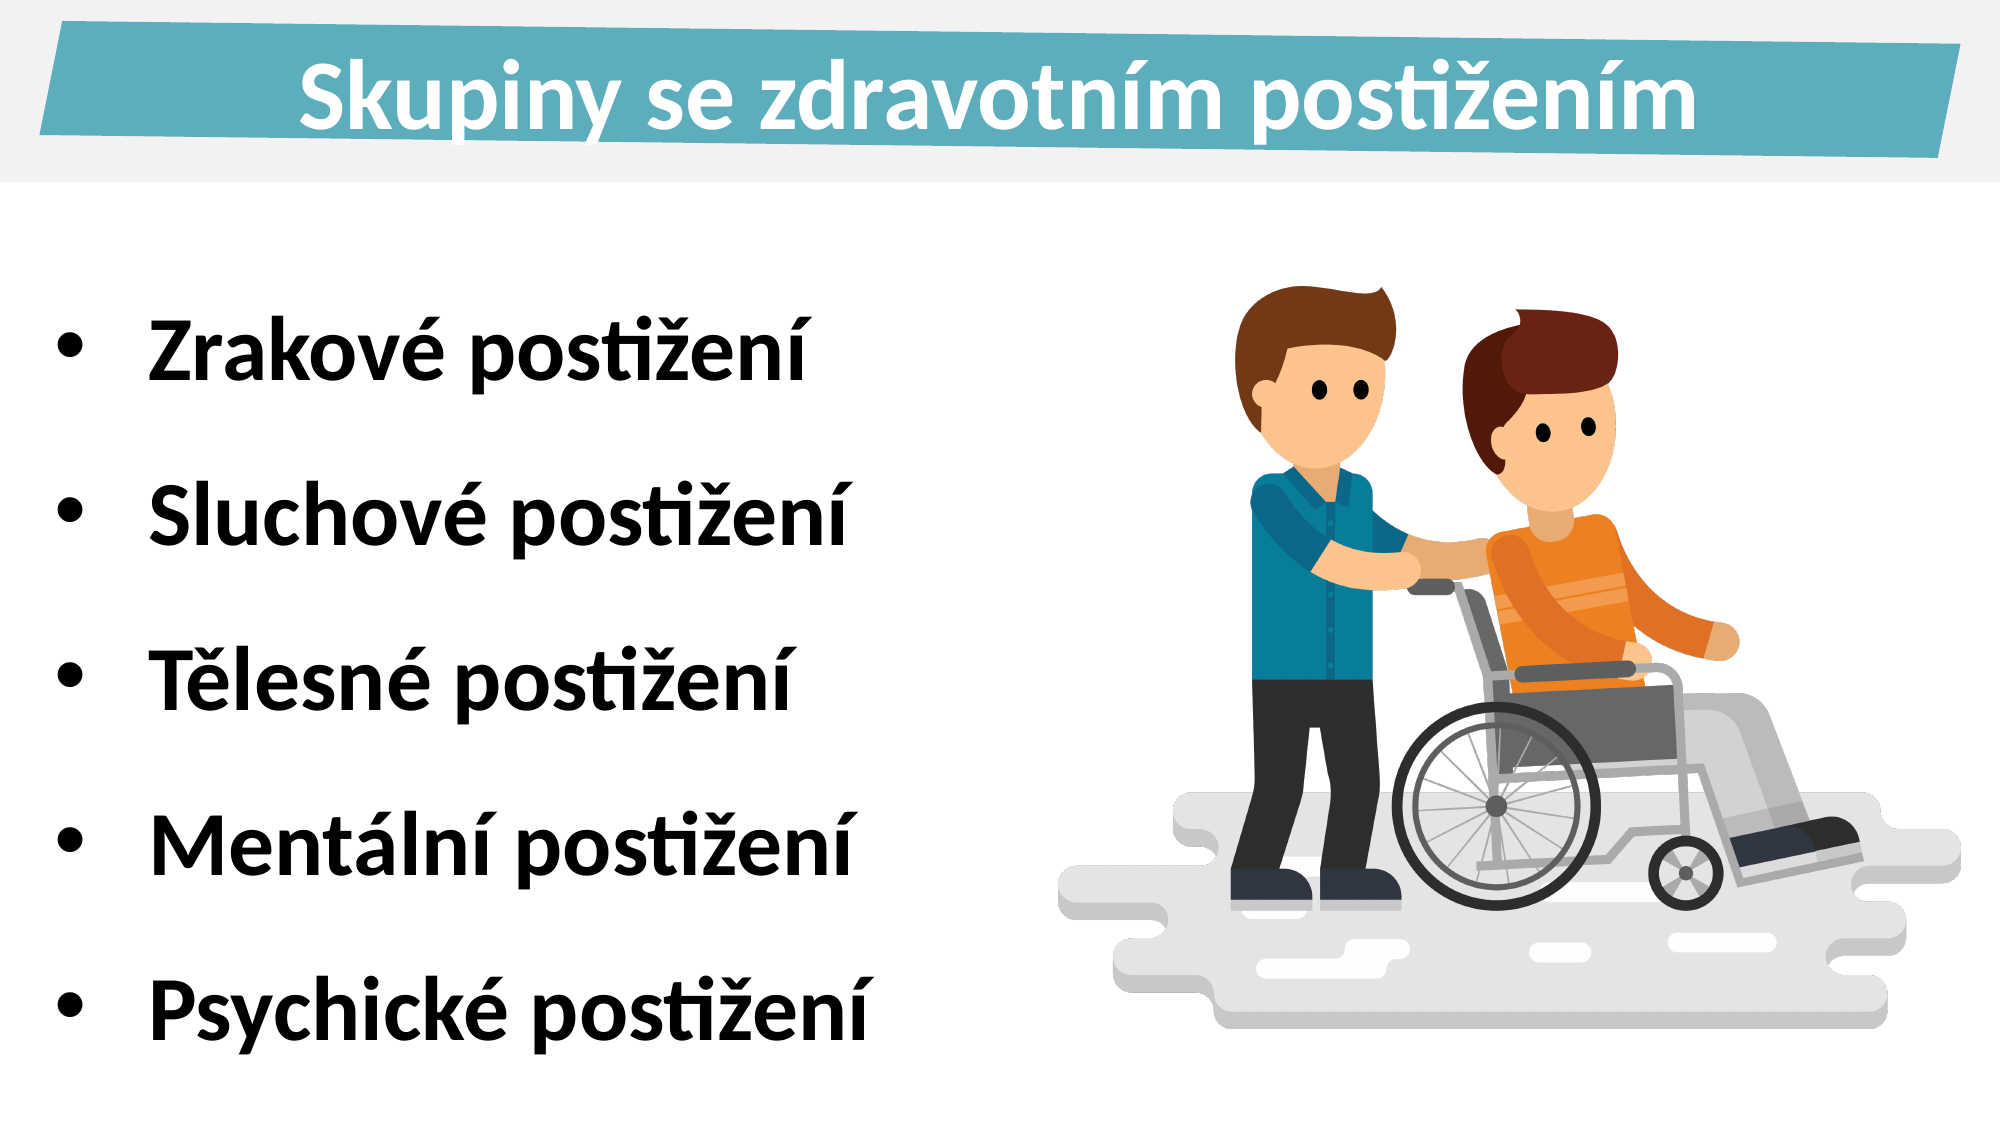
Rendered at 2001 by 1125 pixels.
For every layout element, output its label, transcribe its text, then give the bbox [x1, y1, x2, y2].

text_box Skupiny se zdravotním postižením [39, 20, 1961, 158]
picture [1058, 286, 1961, 1029]
text_box Zrakové postižení Sluchové postižení Tělesné postižení Mentální postižení Psychické postižení [39, 226, 987, 1067]
text_box [0, 0, 2000, 182]
